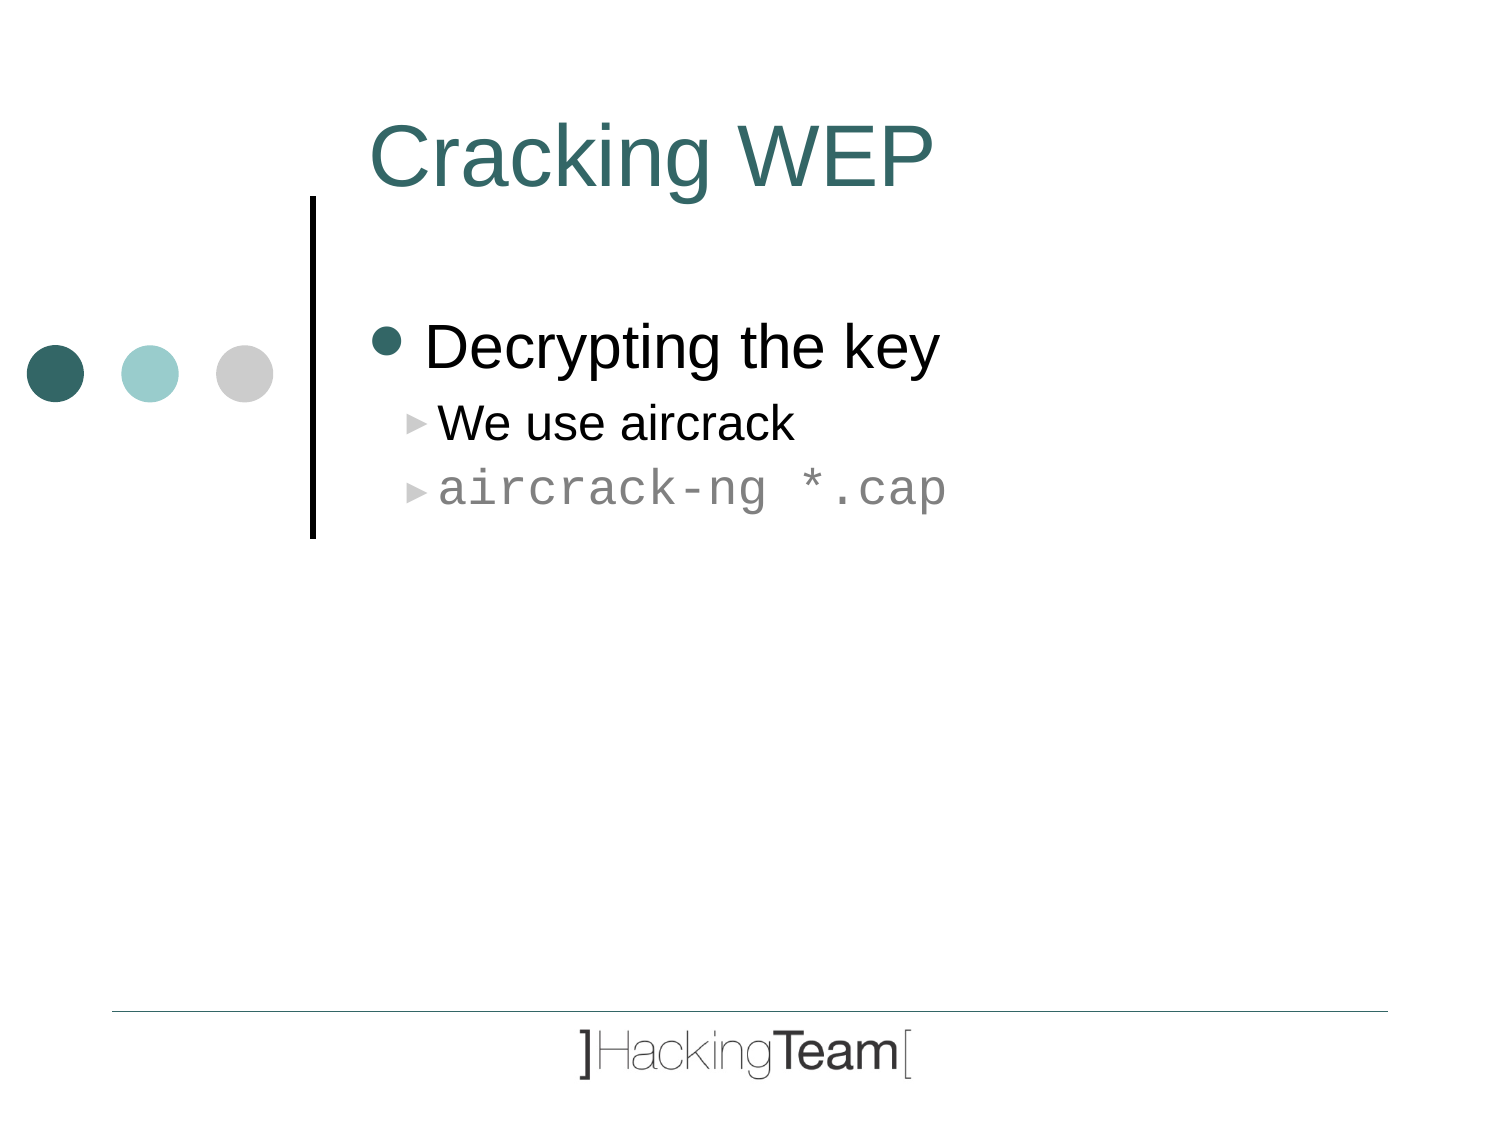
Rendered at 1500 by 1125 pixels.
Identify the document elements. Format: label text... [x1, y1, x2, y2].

title Cracking WEP [249, 38, 1401, 275]
list Decrypting the key We use aircrack aircrack-ng *.cap [249, 312, 1401, 1041]
picture [574, 1041, 916, 1084]
